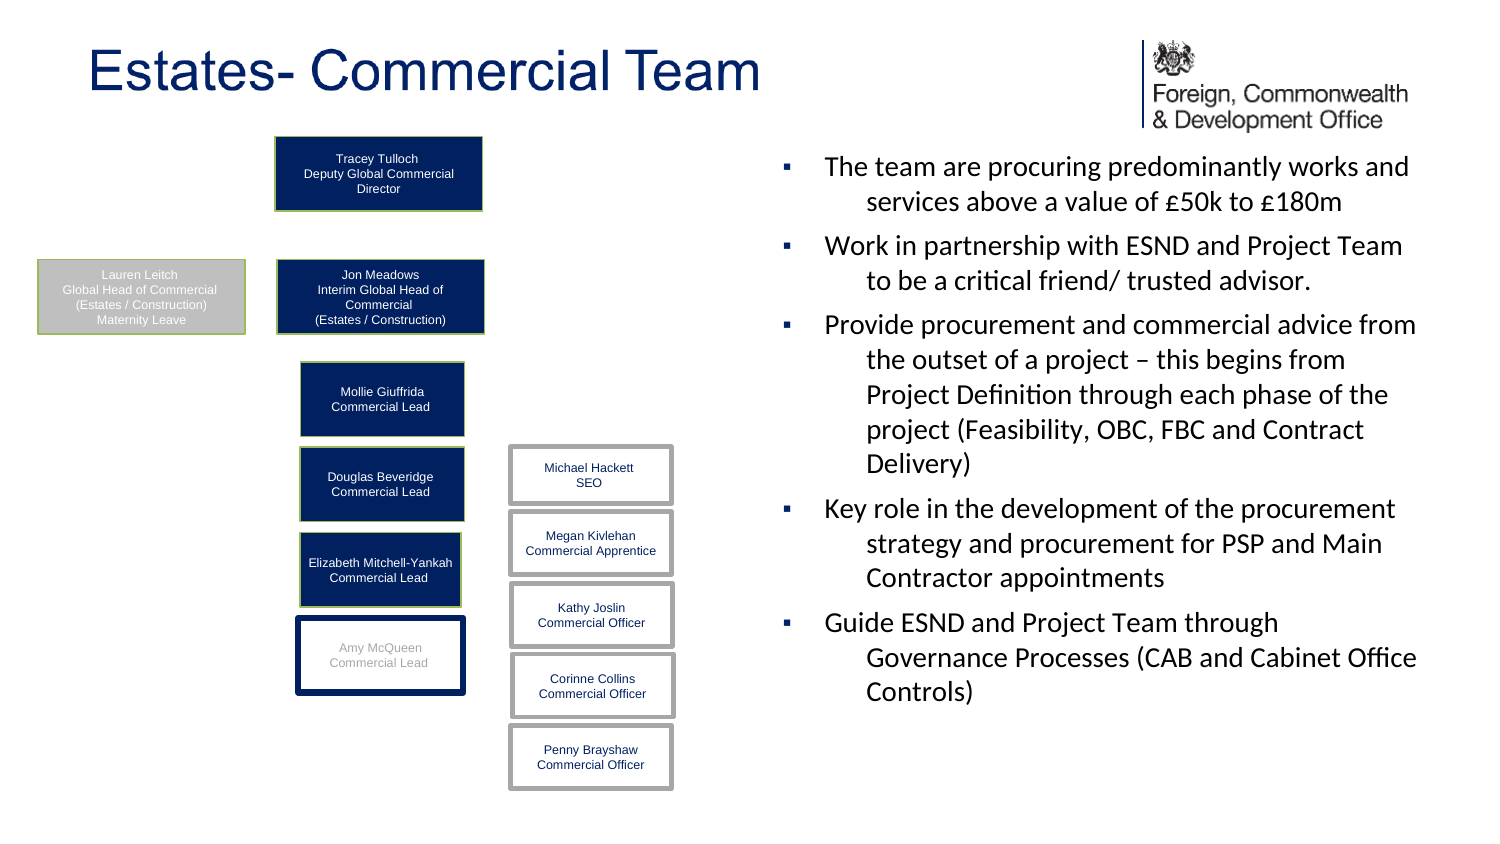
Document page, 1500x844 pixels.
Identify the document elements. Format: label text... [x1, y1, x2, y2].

text_box Jon Meadows Interim Global Head of Commercial (Estates / Construction) [277, 259, 484, 334]
text_box Mollie Giuffrida Commercial Lead [300, 362, 465, 436]
text_box Megan Kivlehan Commercial Apprentice [510, 512, 671, 575]
text_box Lauren Leitch Global Head of Commercial (Estates / Construction) Maternity Leave [38, 259, 245, 334]
text_box Corinne Collins Commercial Officer [512, 654, 673, 717]
text_box Amy McQueen Commercial Lead [298, 618, 463, 693]
text_box Michael Hackett SEO [510, 447, 671, 504]
text_box Elizabeth Mitchell-Yankah Commercial Lead [300, 533, 461, 607]
list The team are procuring predominantly works and services above a value of £50k to £180m Work in partnership with ESND and Project Team to be a critical friend/ trusted advisor. Provide procurement and commercial advice from the outset of a project – this begins from Project Definition through each phase of the project (Feasibility, OBC, FBC and Contract Delivery) Key role in the development of the procurement strategy and procurement for PSP and Main Contractor appointments Guide ESND and Project Team through Governance Processes (CAB and Cabinet Office Controls) [750, 147, 1421, 715]
text_box Douglas Beveridge Commercial Lead [300, 447, 465, 522]
text_box Kathy Joslin Commercial Officer [511, 583, 672, 646]
text_box Tracey Tulloch Deputy Global Commercial Director [275, 137, 483, 211]
picture [53, 17, 1405, 137]
text_box Penny Brayshaw Commercial Officer [510, 725, 671, 789]
